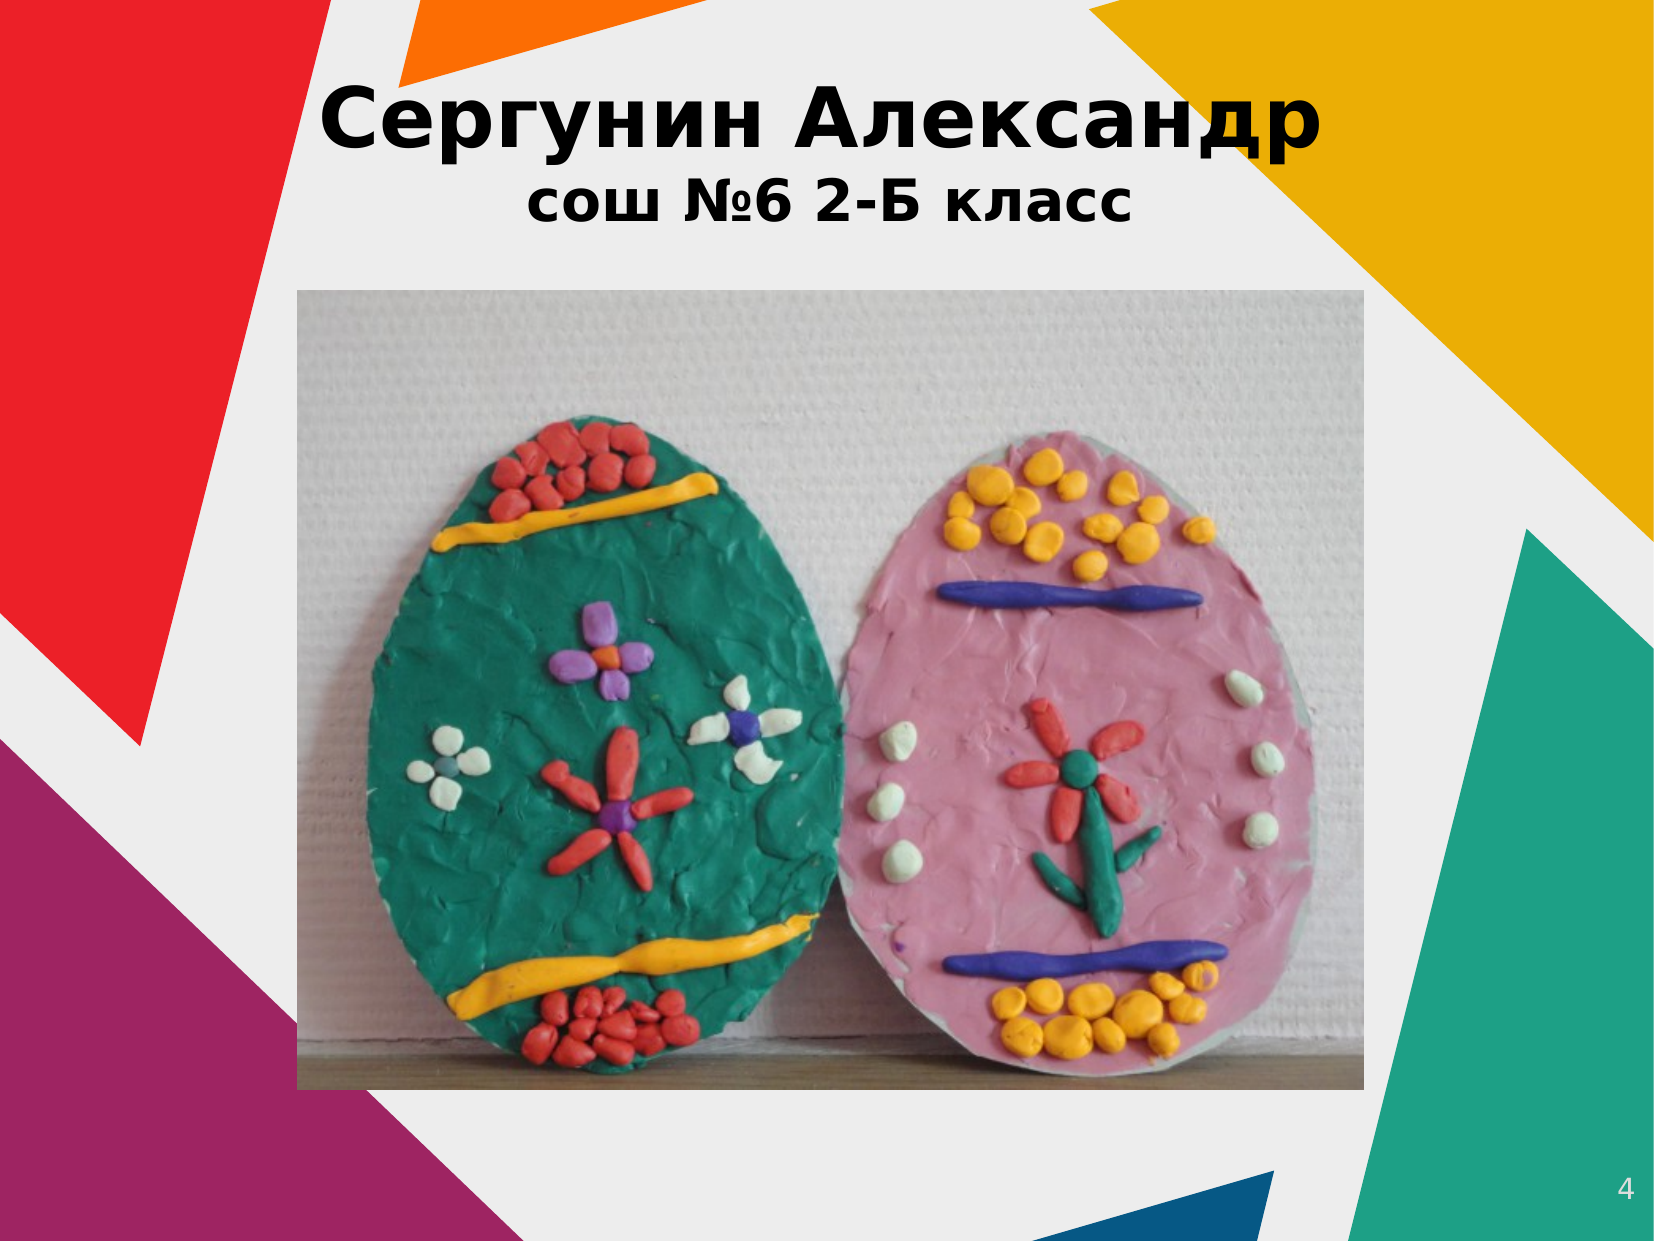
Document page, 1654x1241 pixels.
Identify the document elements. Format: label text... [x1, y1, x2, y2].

title Сергунин Александр сош №6 2-Б класс [289, 49, 1372, 257]
picture [297, 290, 1364, 1090]
